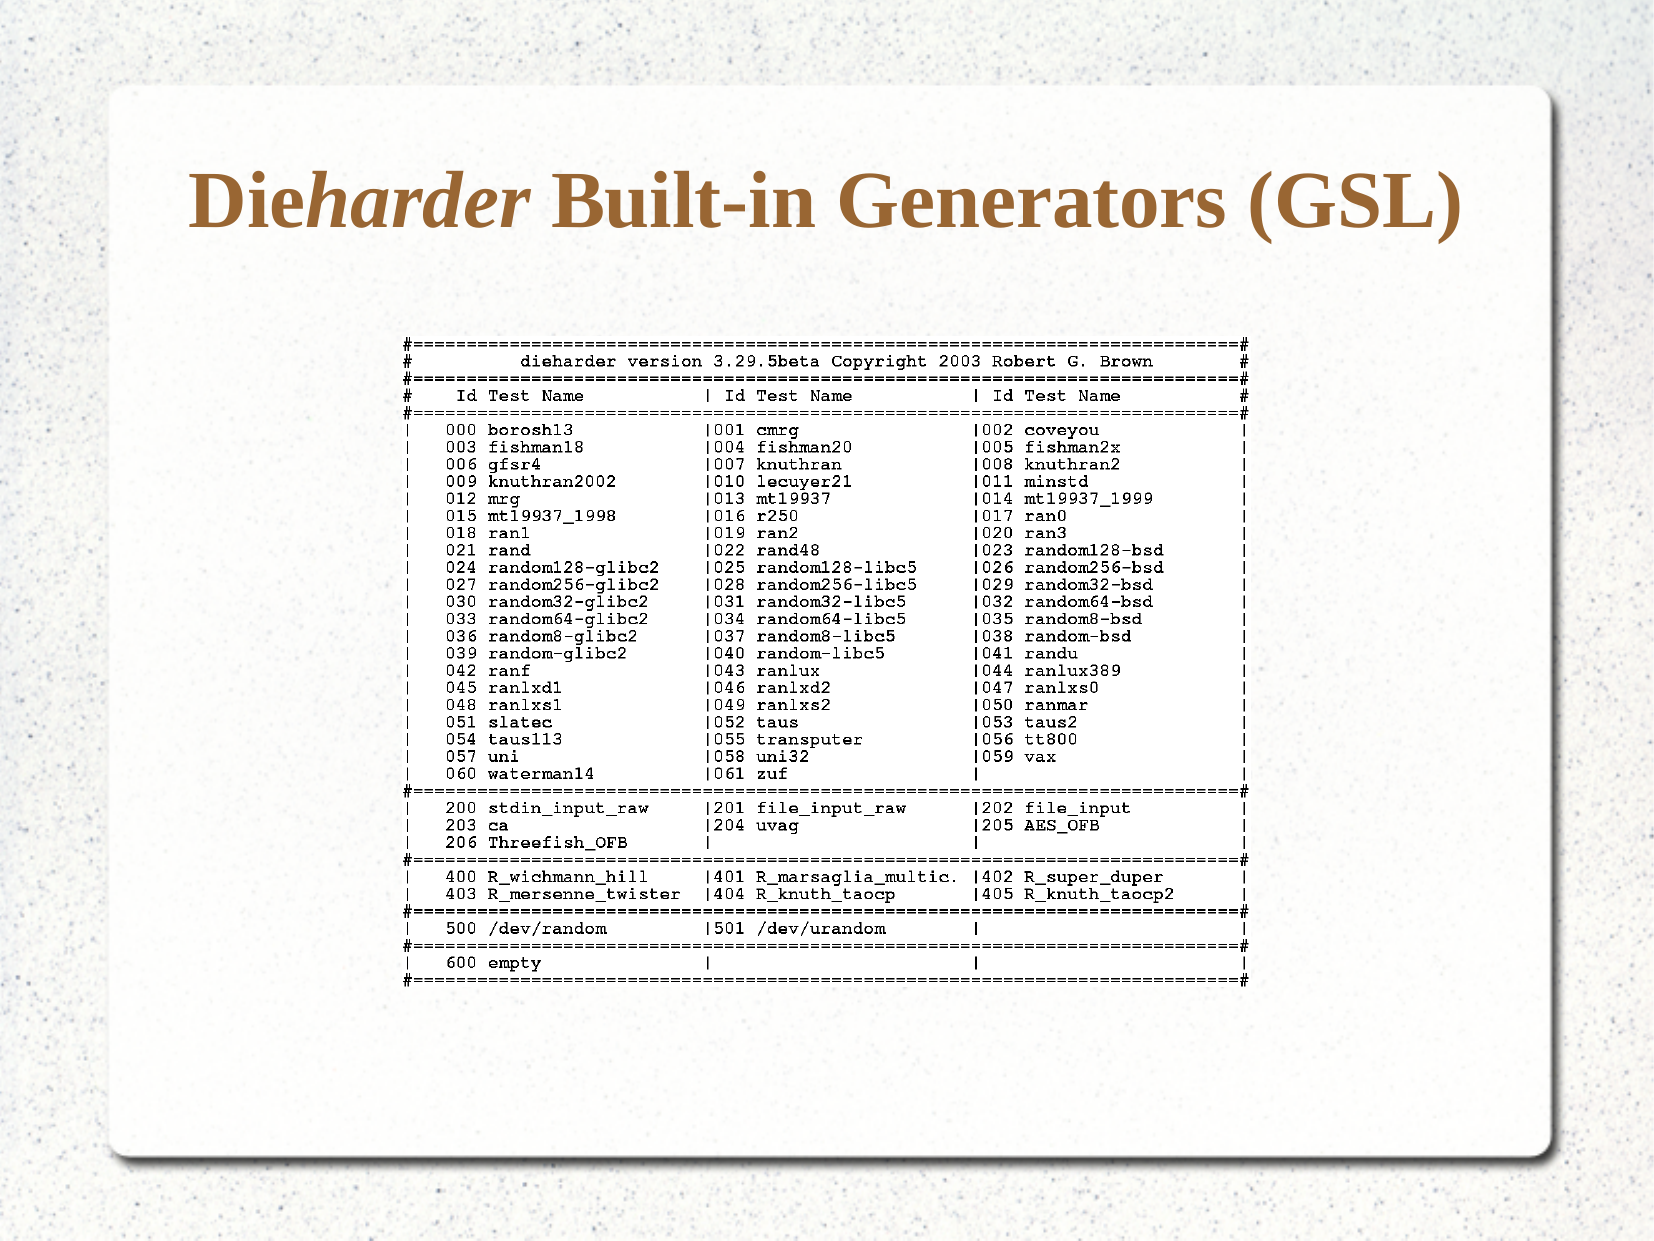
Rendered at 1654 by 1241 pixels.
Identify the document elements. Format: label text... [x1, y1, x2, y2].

title Dieharder Built-in Generators (GSL) [118, 96, 1536, 304]
picture [0, 0, 1654, 1241]
